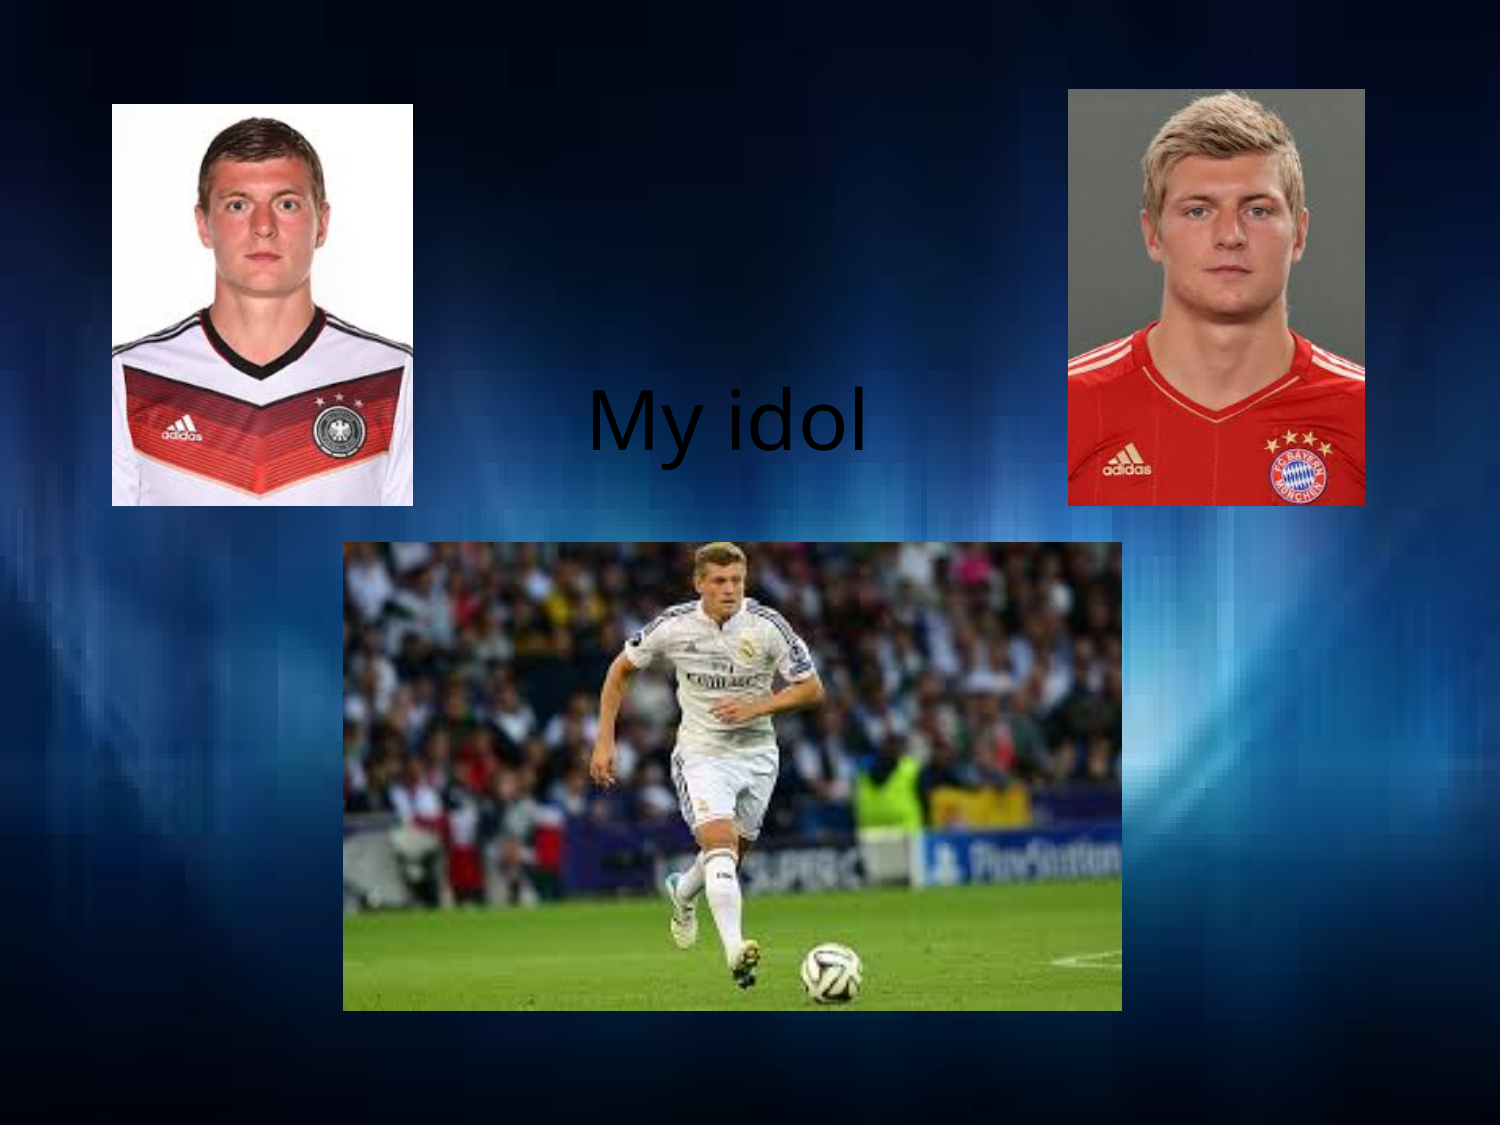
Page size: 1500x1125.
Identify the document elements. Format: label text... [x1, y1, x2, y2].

text_box My idol [413, 359, 1068, 476]
picture [112, 104, 413, 506]
picture [1068, 90, 1365, 506]
picture [343, 542, 1122, 1011]
